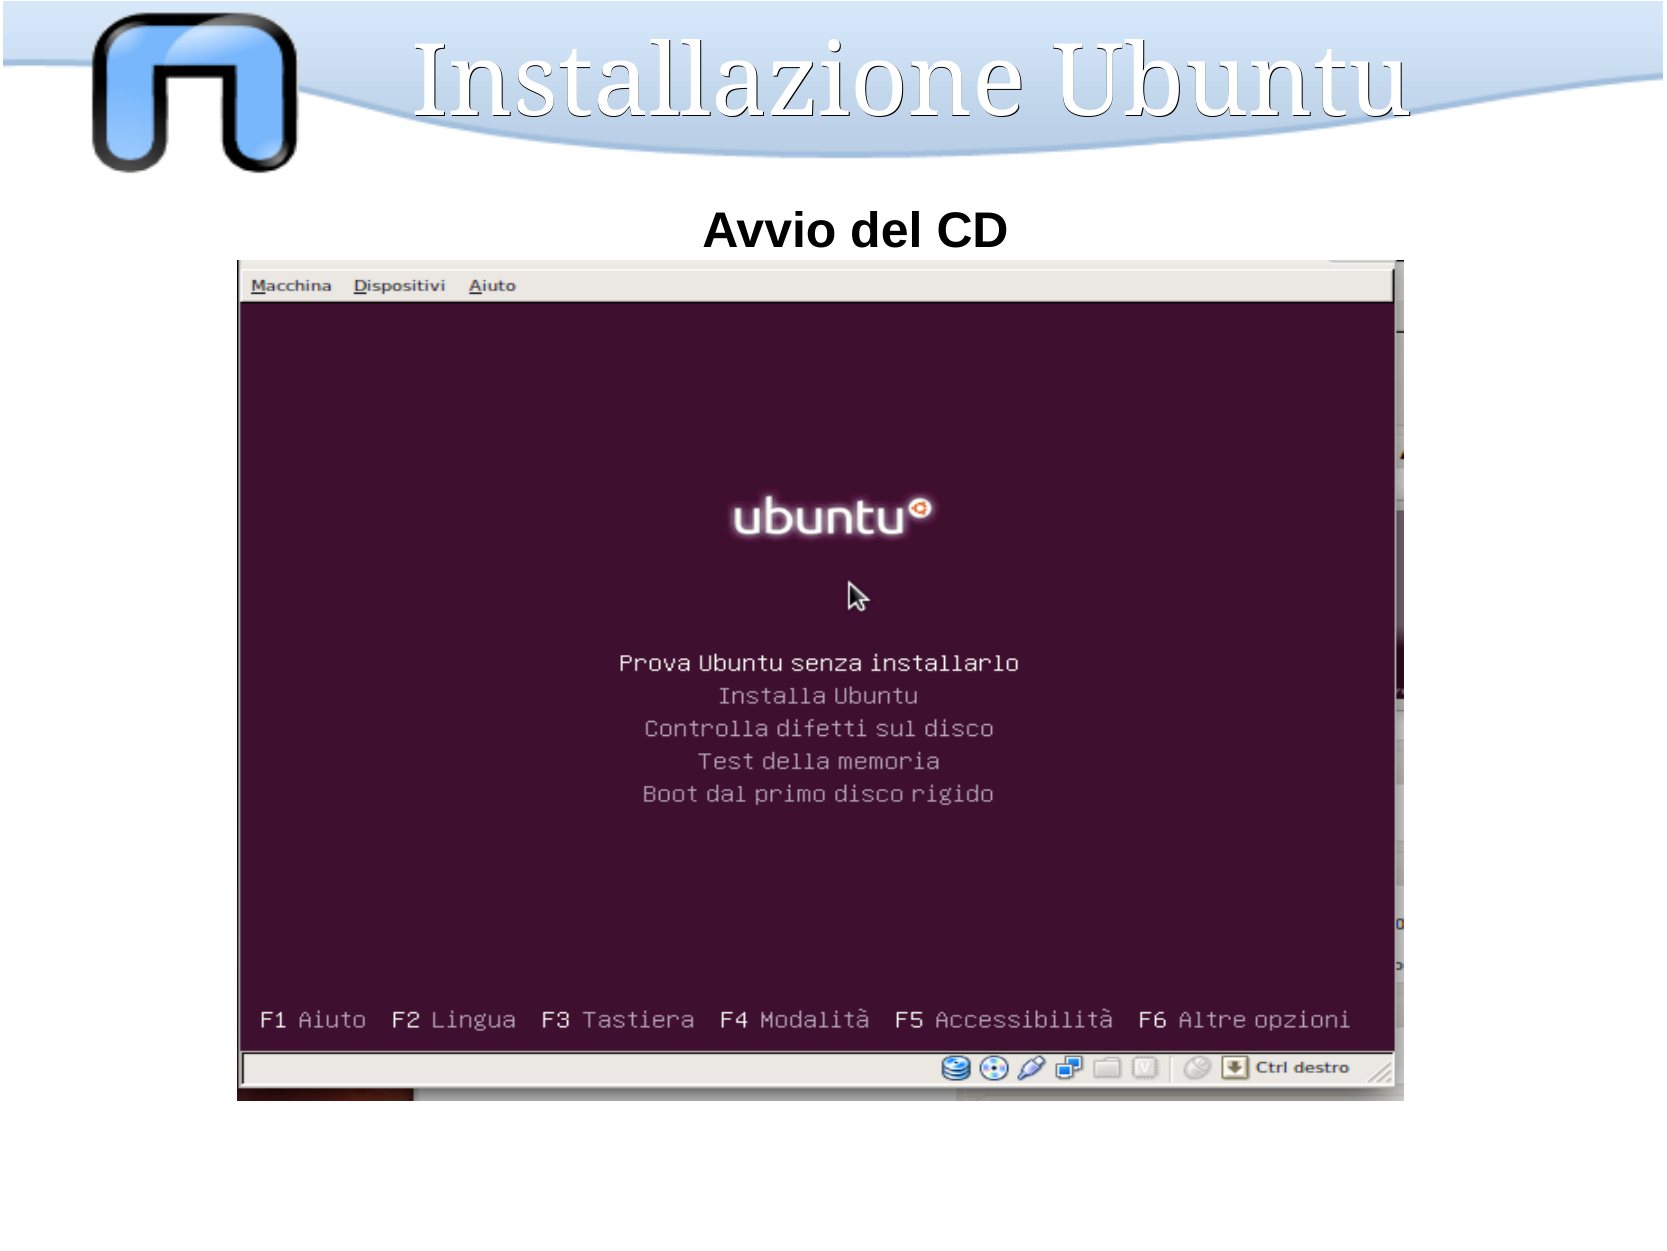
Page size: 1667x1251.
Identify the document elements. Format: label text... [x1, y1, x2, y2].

text_box Installazione Ubuntu [397, 0, 1433, 271]
list Avvio del CD [129, 211, 1582, 1125]
picture [237, 260, 1404, 1101]
picture [0, 0, 1667, 1251]
